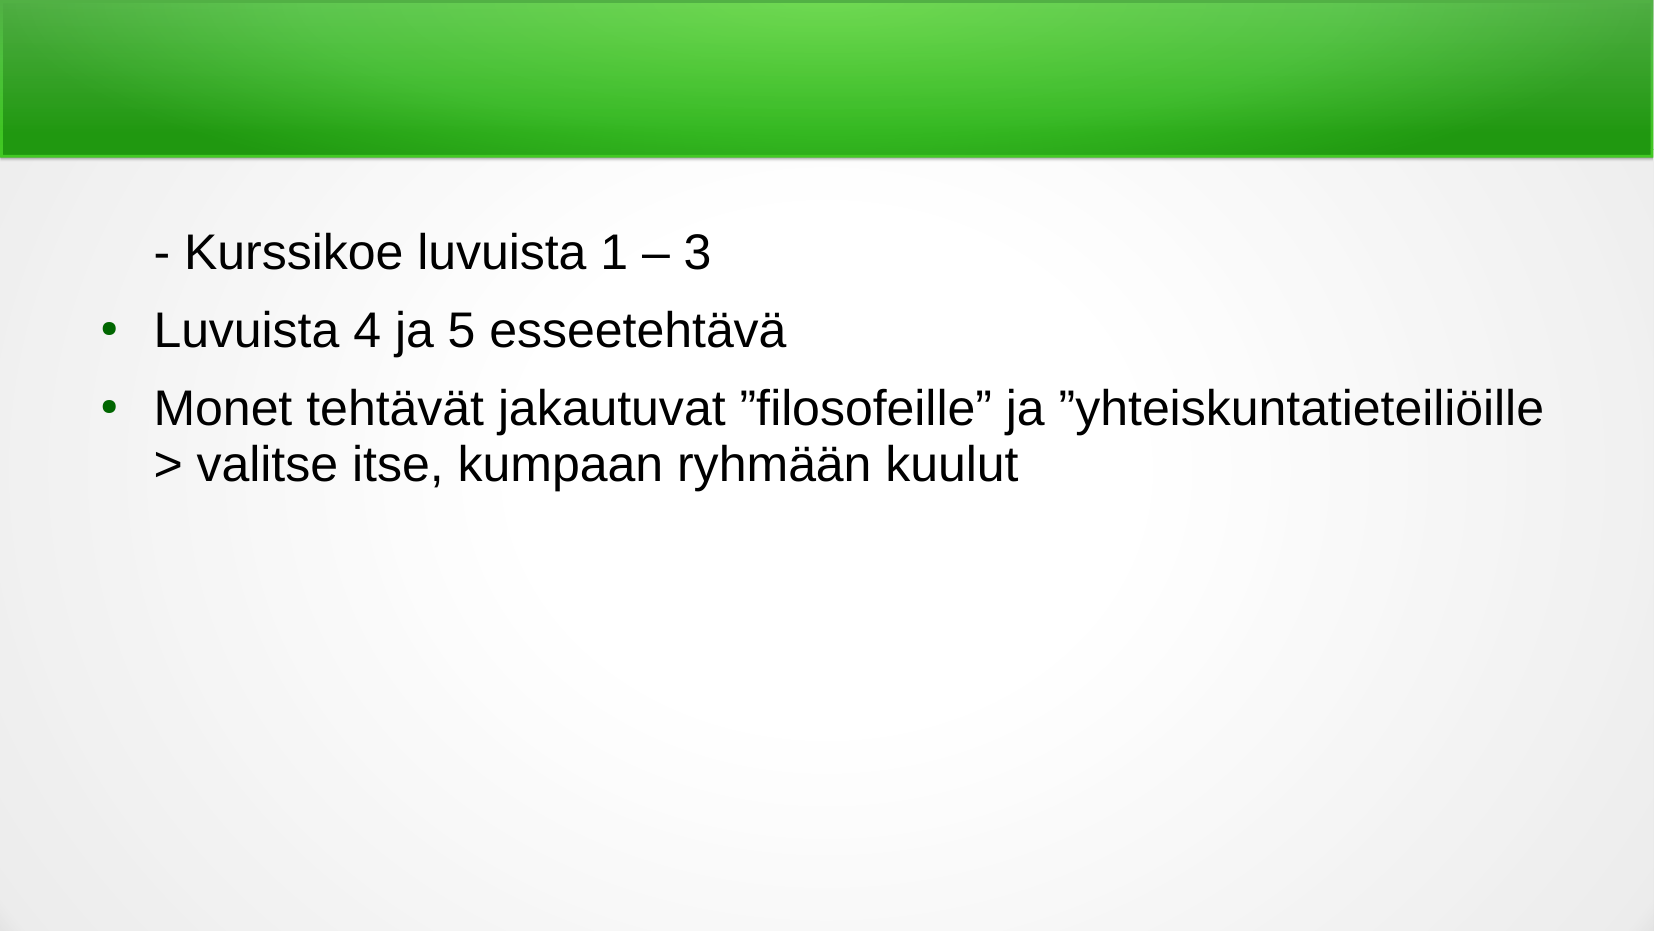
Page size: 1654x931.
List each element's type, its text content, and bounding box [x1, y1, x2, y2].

list - Kurssikoe luvuista 1 – 3 Luvuista 4 ja 5 esseetehtävä Monet tehtävät jakautuvat ”filosofeille” ja ”yhteiskuntatieteiliöille > valitse itse, kumpaan ryhmään kuulut [82, 224, 1571, 764]
